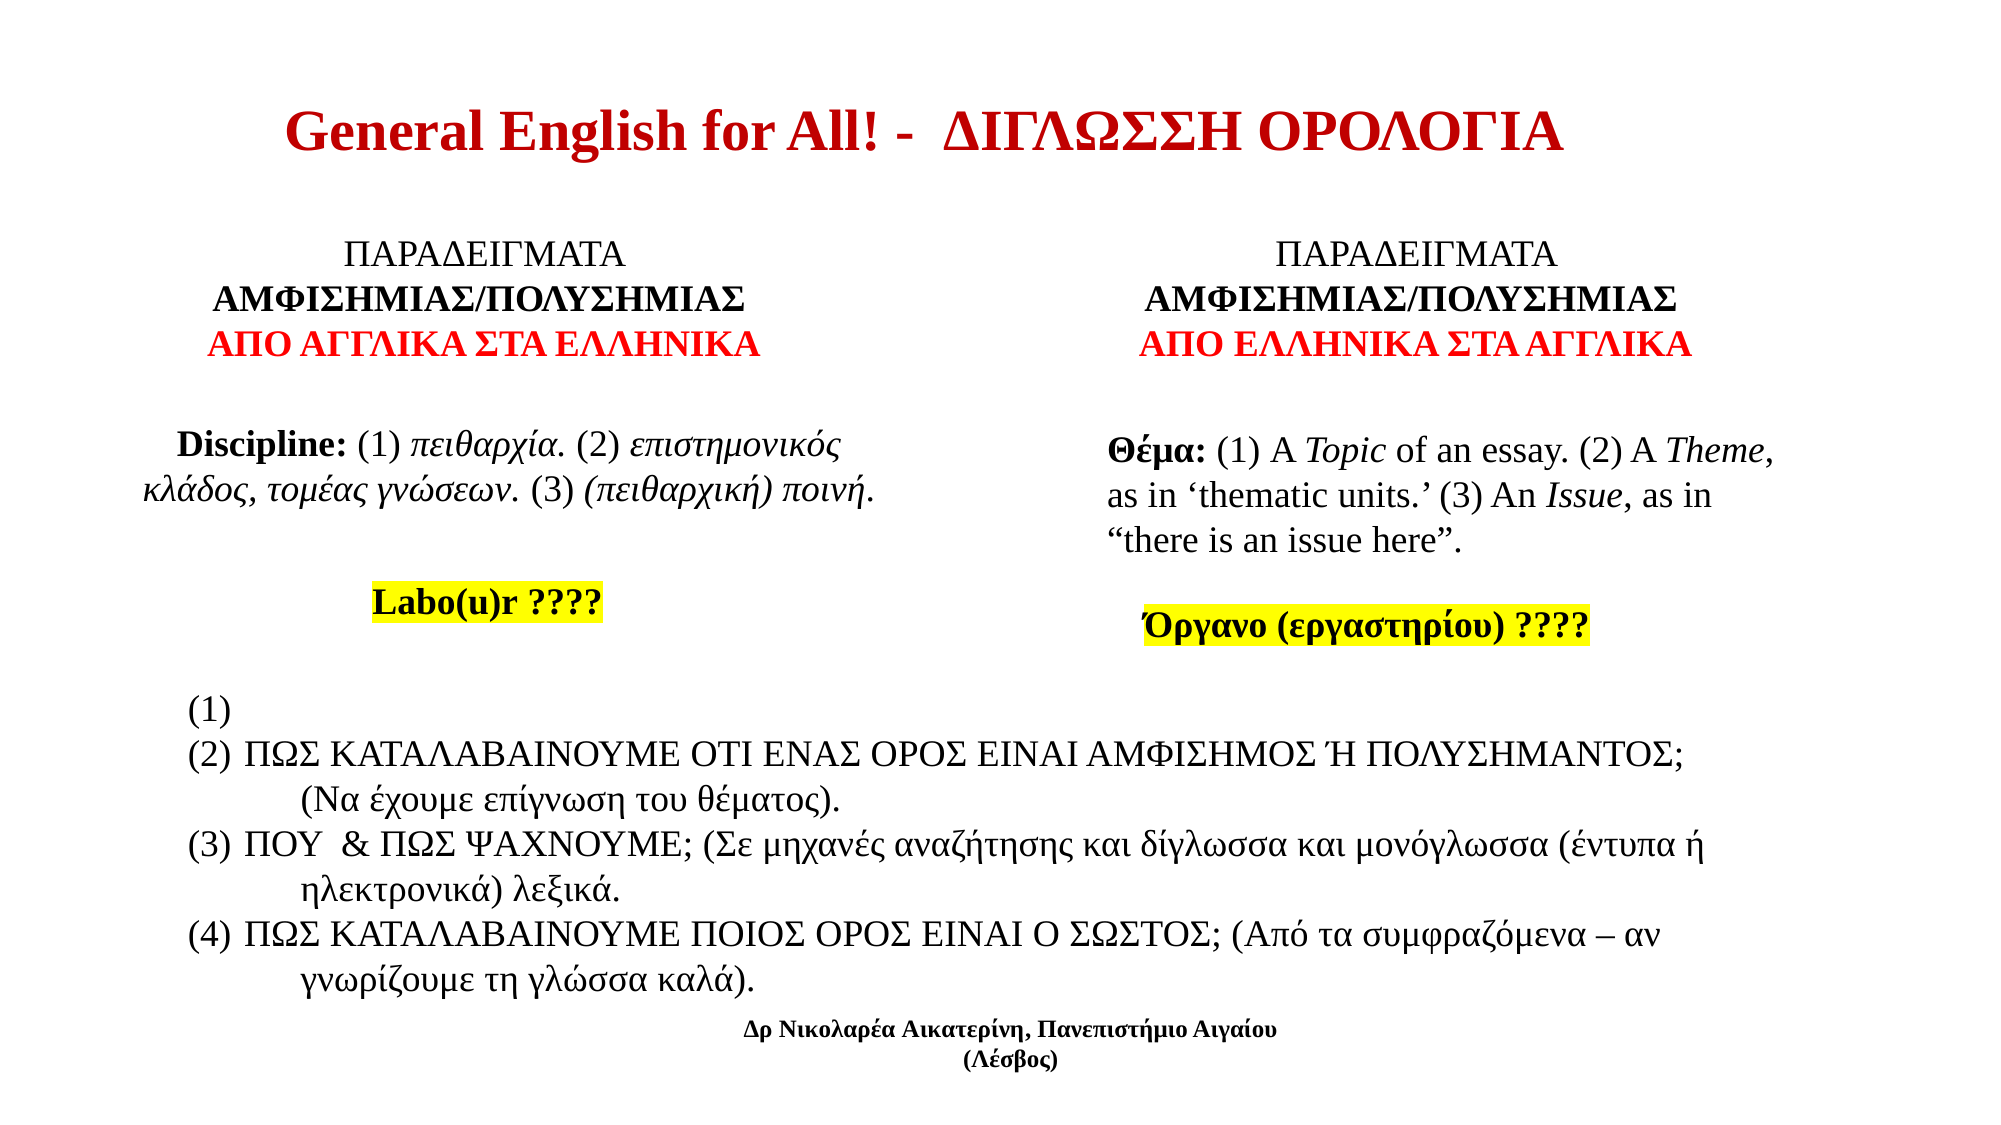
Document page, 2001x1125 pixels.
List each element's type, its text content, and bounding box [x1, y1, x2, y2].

text_box Θέμα: (1) A Topic of an essay. (2) A Theme, as in ‘thematic units.’ (3) An Issue, as in “there is an issue here”. [1091, 373, 1805, 570]
text_box General English for All! - ΔΙΓΛΩΣΣΗ ΟΡΟΛΟΓΙΑ [172, 84, 1676, 171]
text_box Όργανο (εργαστηρίου) ???? [1129, 592, 1703, 654]
text_box Labo(u)r ???? [150, 569, 826, 631]
text_box ΠΑΡΑΔΕΙΓΜΑΤΑ ΑΜΦΙΣΗΜΙΑΣ/ΠΟΛΥΣΗΜΙΑΣ ΑΠΟ ΑΓΓΛΙΚΑ ΣΤΑ ΕΛΛΗΝΙΚΑ [82, 221, 887, 373]
text_box ΠΑΡΑΔΕΙΓΜΑΤΑ ΑΜΦΙΣΗΜΙΑΣ/ΠΟΛΥΣΗΜΙΑΣ ΑΠΟ ΕΛΛΗΝΙΚΑ ΣΤΑ ΑΓΓΛΙΚΑ [1013, 221, 1818, 373]
text_box ΠΩΣ ΚΑΤΑΛΑΒΑΙΝΟΥΜΕ ΟΤΙ ΕΝΑΣ ΟΡΟΣ ΕΙΝΑΙ ΑΜΦΙΣΗΜΟΣ Ή ΠΟΛΥΣΗΜΑΝΤΟΣ; (Να έχουμε επίγνωση του θέματος). ΠΟΥ & ΠΩΣ ΨΑΧΝΟΥΜΕ; (Σε μηχανές αναζήτησης και δίγλωσσα και μονόγλωσσα (έντυπα ή ηλεκτρονικά) λεξικά. ΠΩΣ ΚΑΤΑΛΑΒΑΙΝΟΥΜΕ ΠΟΙΟΣ ΟΡΟΣ ΕΙΝΑΙ Ο ΣΩΣΤΟΣ; (Από τα συμφραζόμενα – αν γνωρίζουμε τη γλώσσα καλά). [172, 676, 1769, 1010]
text_box Discipline: (1) πειθαρχία. (2) επιστημονικός κλάδος, τομέας γνώσεων. (3) (πειθαρχική) ποινή. [115, 411, 903, 518]
text_box Δρ Νικολαρέα Αικατερίνη, Πανεπιστήμιο Αιγαίου (Λέσβος) [499, 1005, 1522, 1081]
